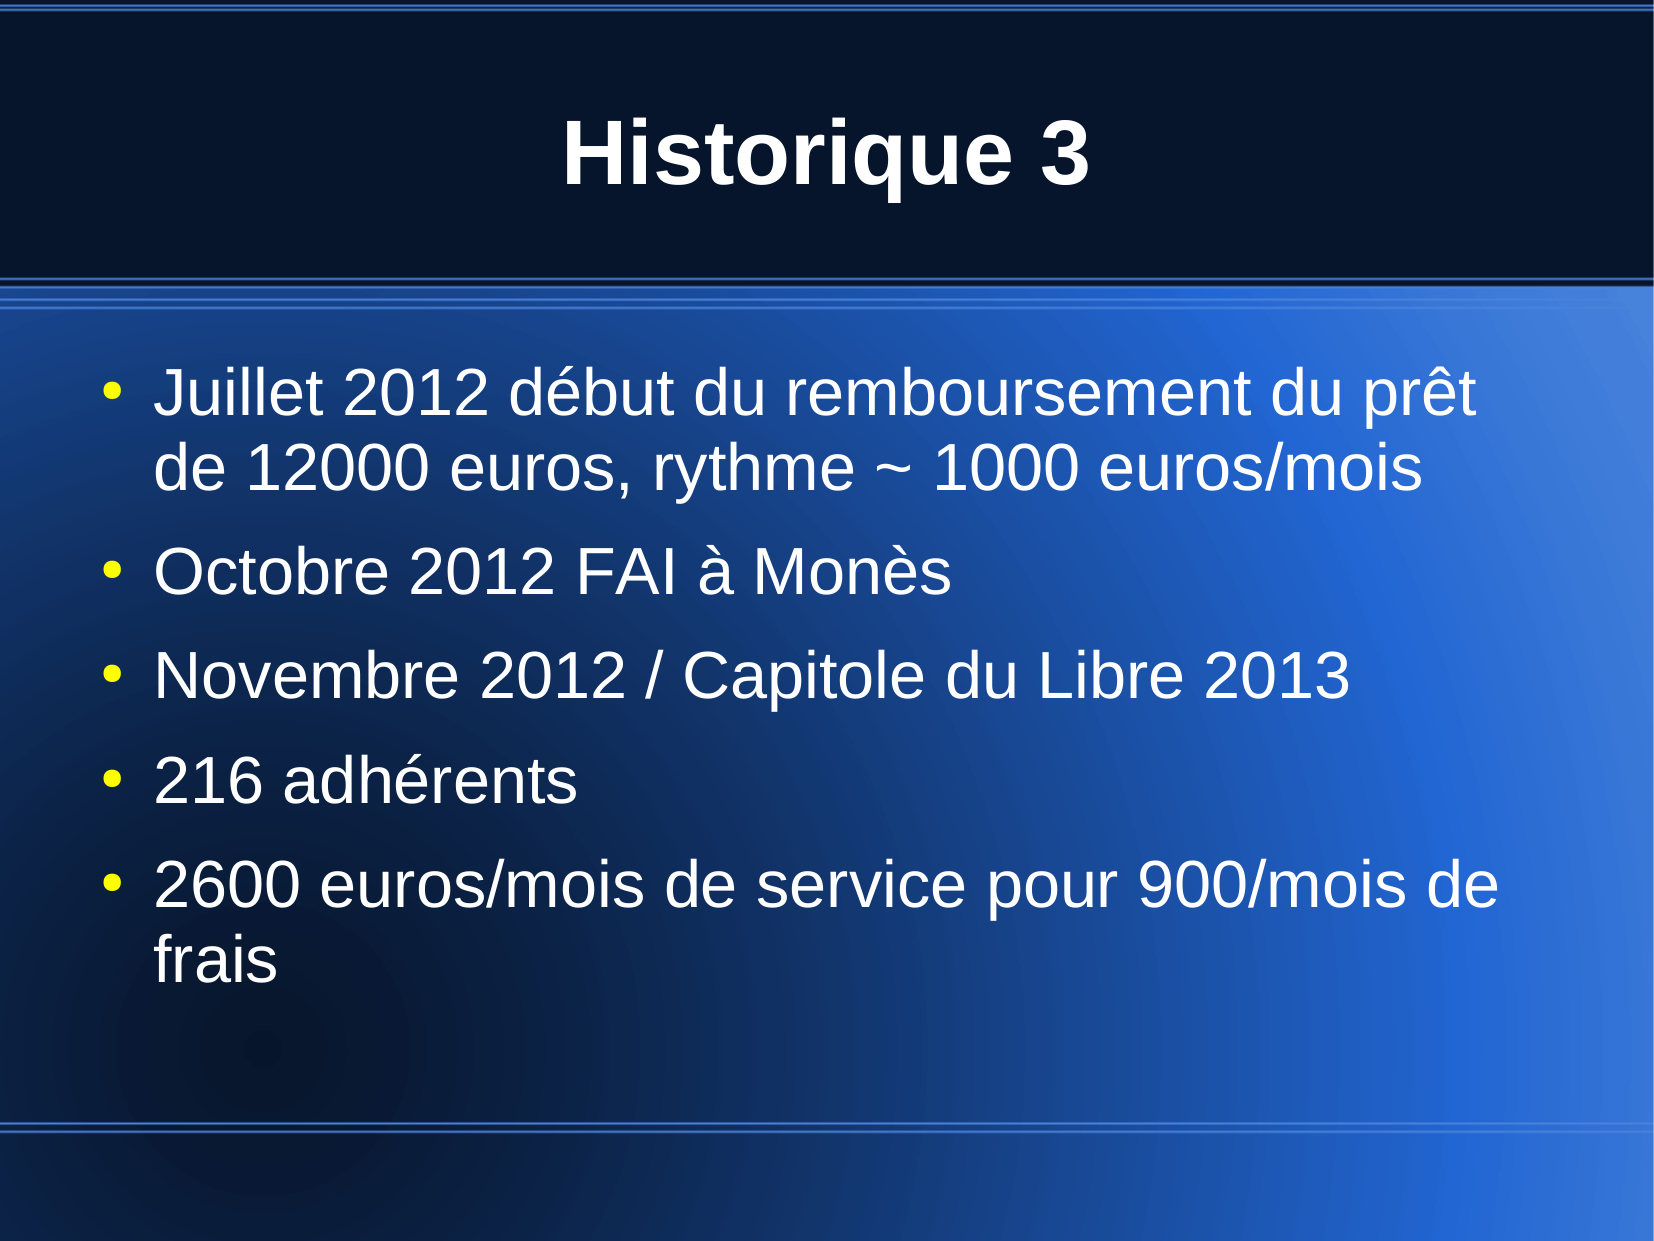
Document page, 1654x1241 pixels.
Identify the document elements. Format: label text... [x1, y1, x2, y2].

title Historique 3 [82, 56, 1571, 250]
picture [0, 0, 1654, 1241]
list Juillet 2012 début du remboursement du prêt de 12000 euros, rythme ~ 1000 euros/mois Octobre 2012 FAI à Monès Novembre 2012 / Capitole du Libre 2013 216 adhérents 2600 euros/mois de service pour 900/mois de frais [82, 355, 1571, 1159]
